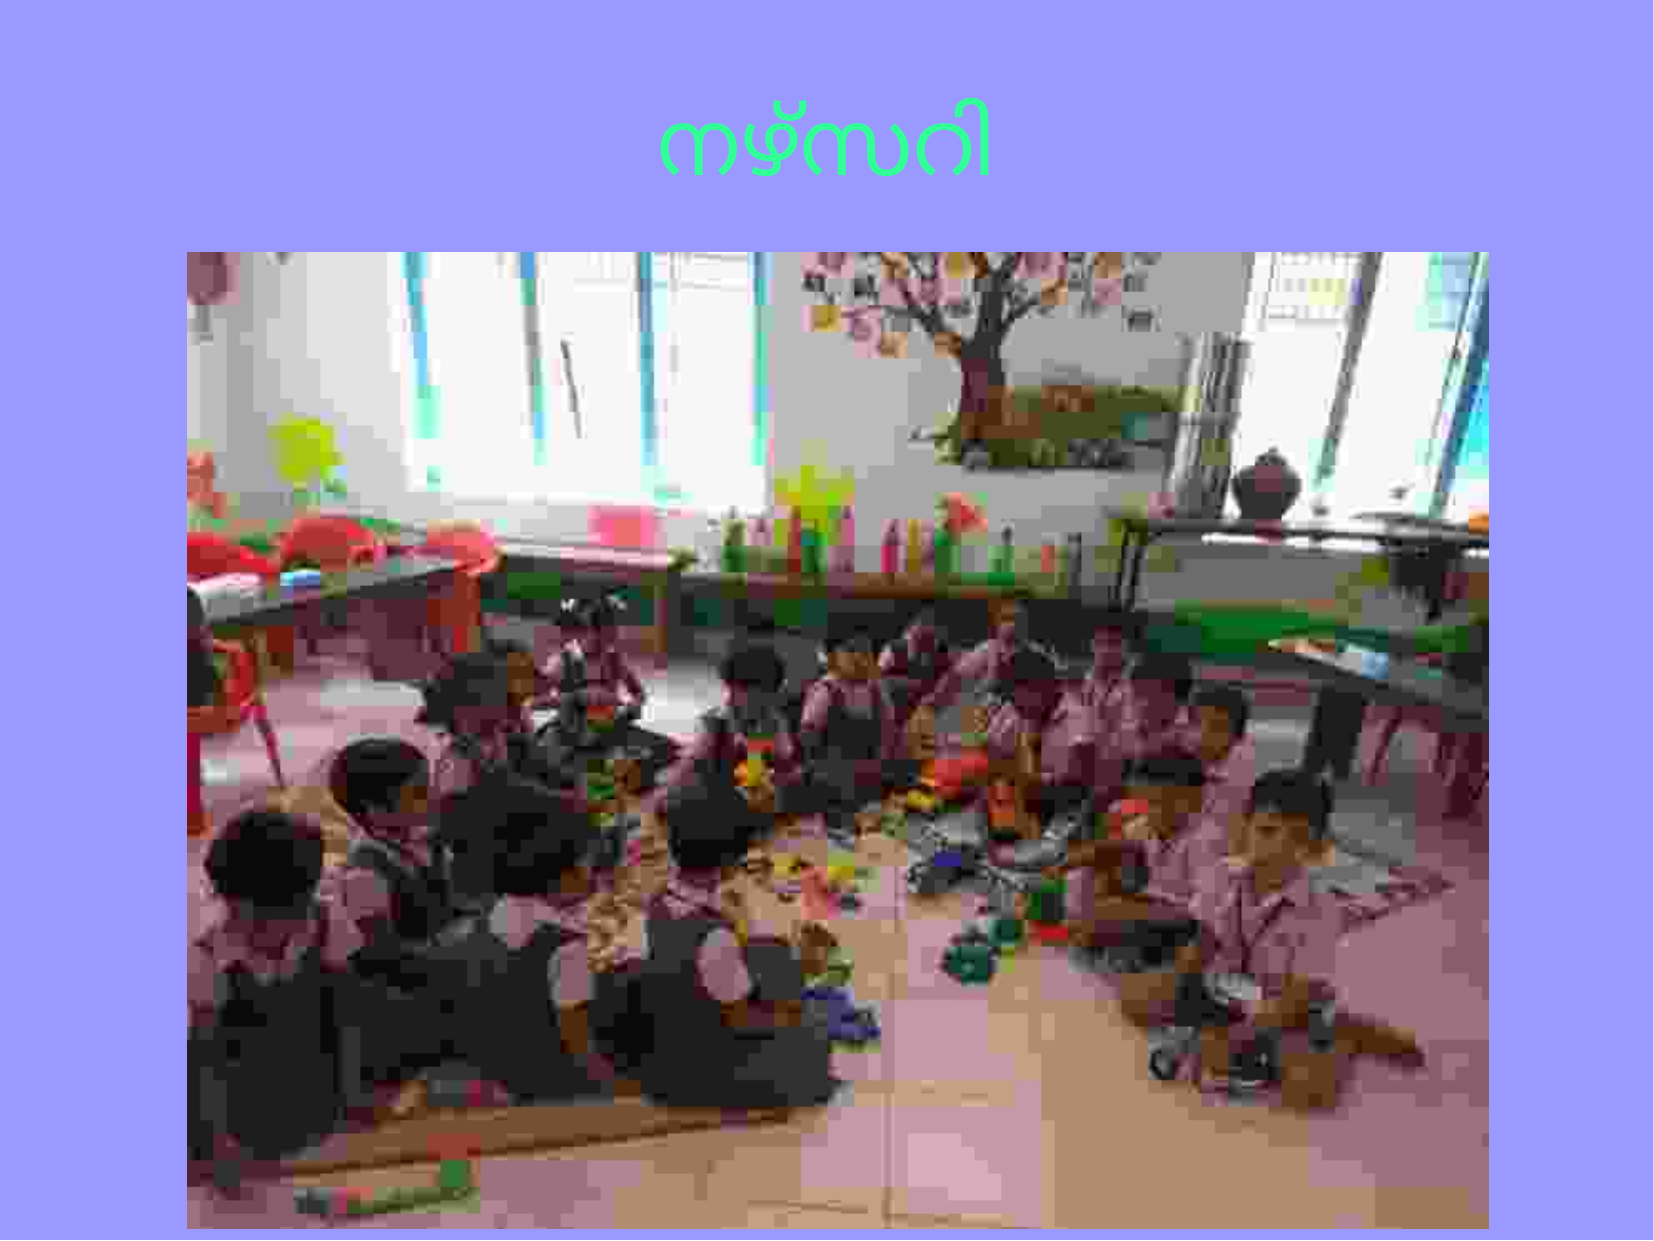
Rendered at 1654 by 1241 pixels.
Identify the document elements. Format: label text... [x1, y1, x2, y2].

title നഴ്സറി [82, 49, 1571, 257]
picture [187, 252, 1489, 1229]
